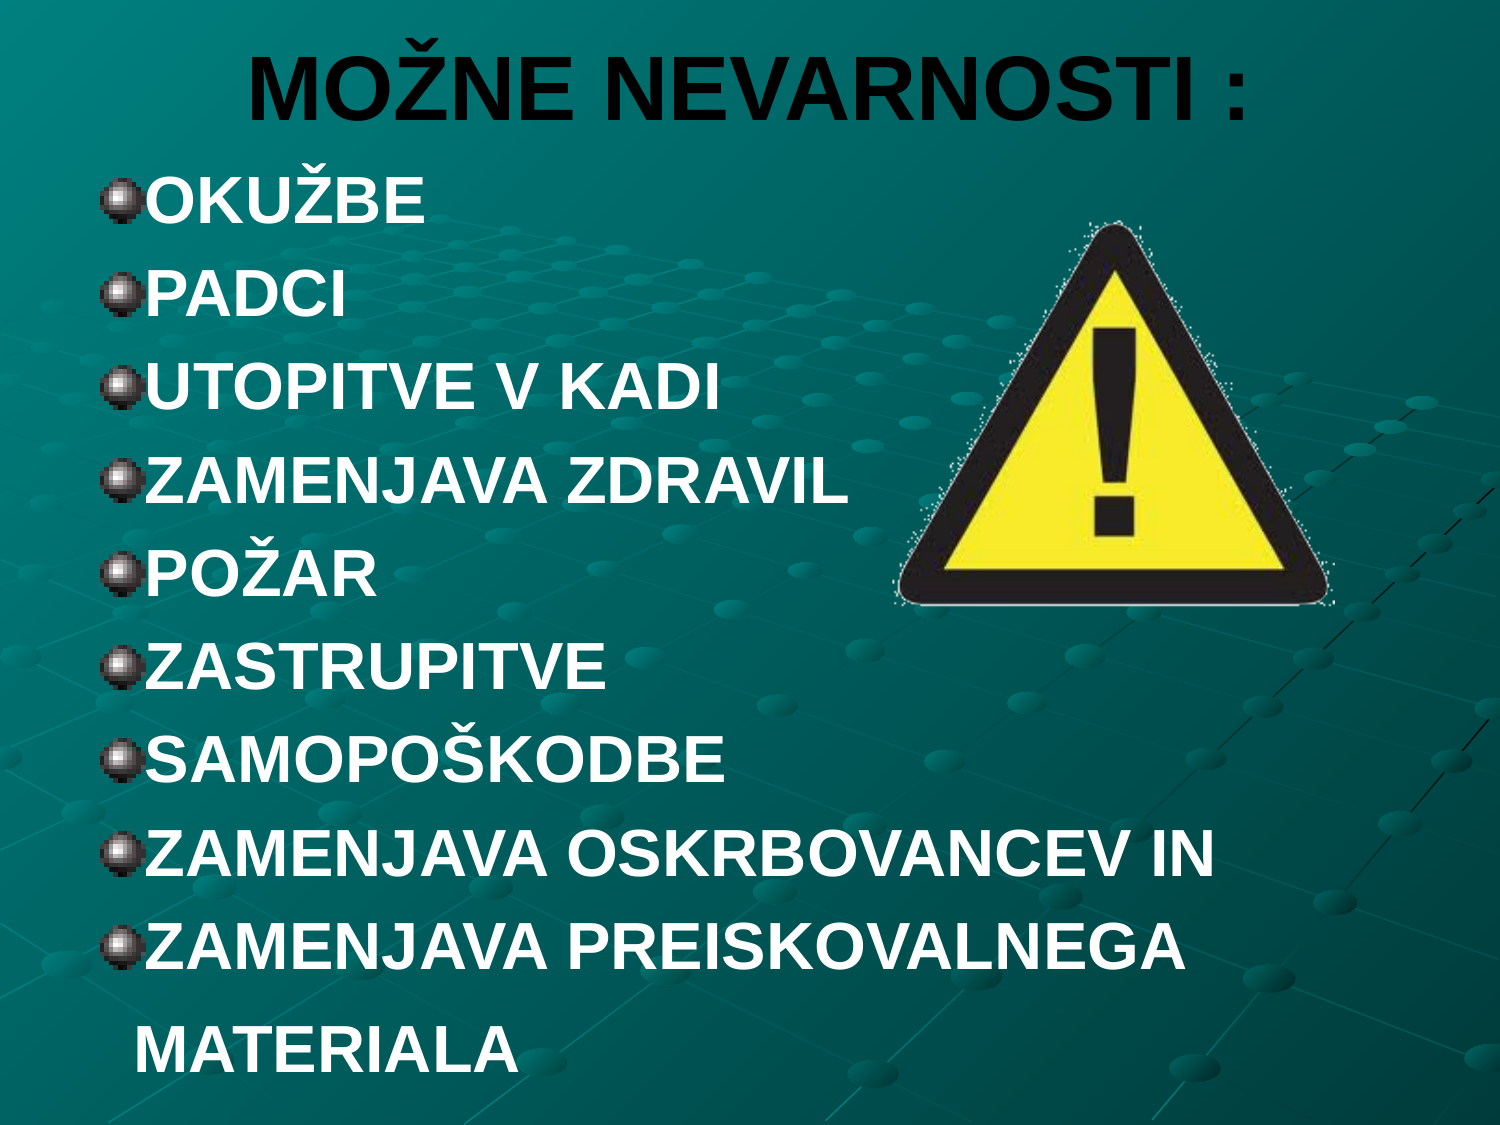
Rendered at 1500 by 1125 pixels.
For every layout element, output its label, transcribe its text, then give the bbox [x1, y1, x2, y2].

title MOŽNE NEVARNOSTI : [75, 19, 1425, 149]
list OKUŽBE PADCI UTOPITVE V KADI ZAMENJAVA ZDRAVIL POŽAR ZASTRUPITVE SAMOPOŠKODBE ZAMENJAVA OSKRBOVANCEV IN ZAMENJAVA PREISKOVALNEGA MATERIALA [76, 148, 1427, 1007]
picture [891, 219, 1335, 612]
